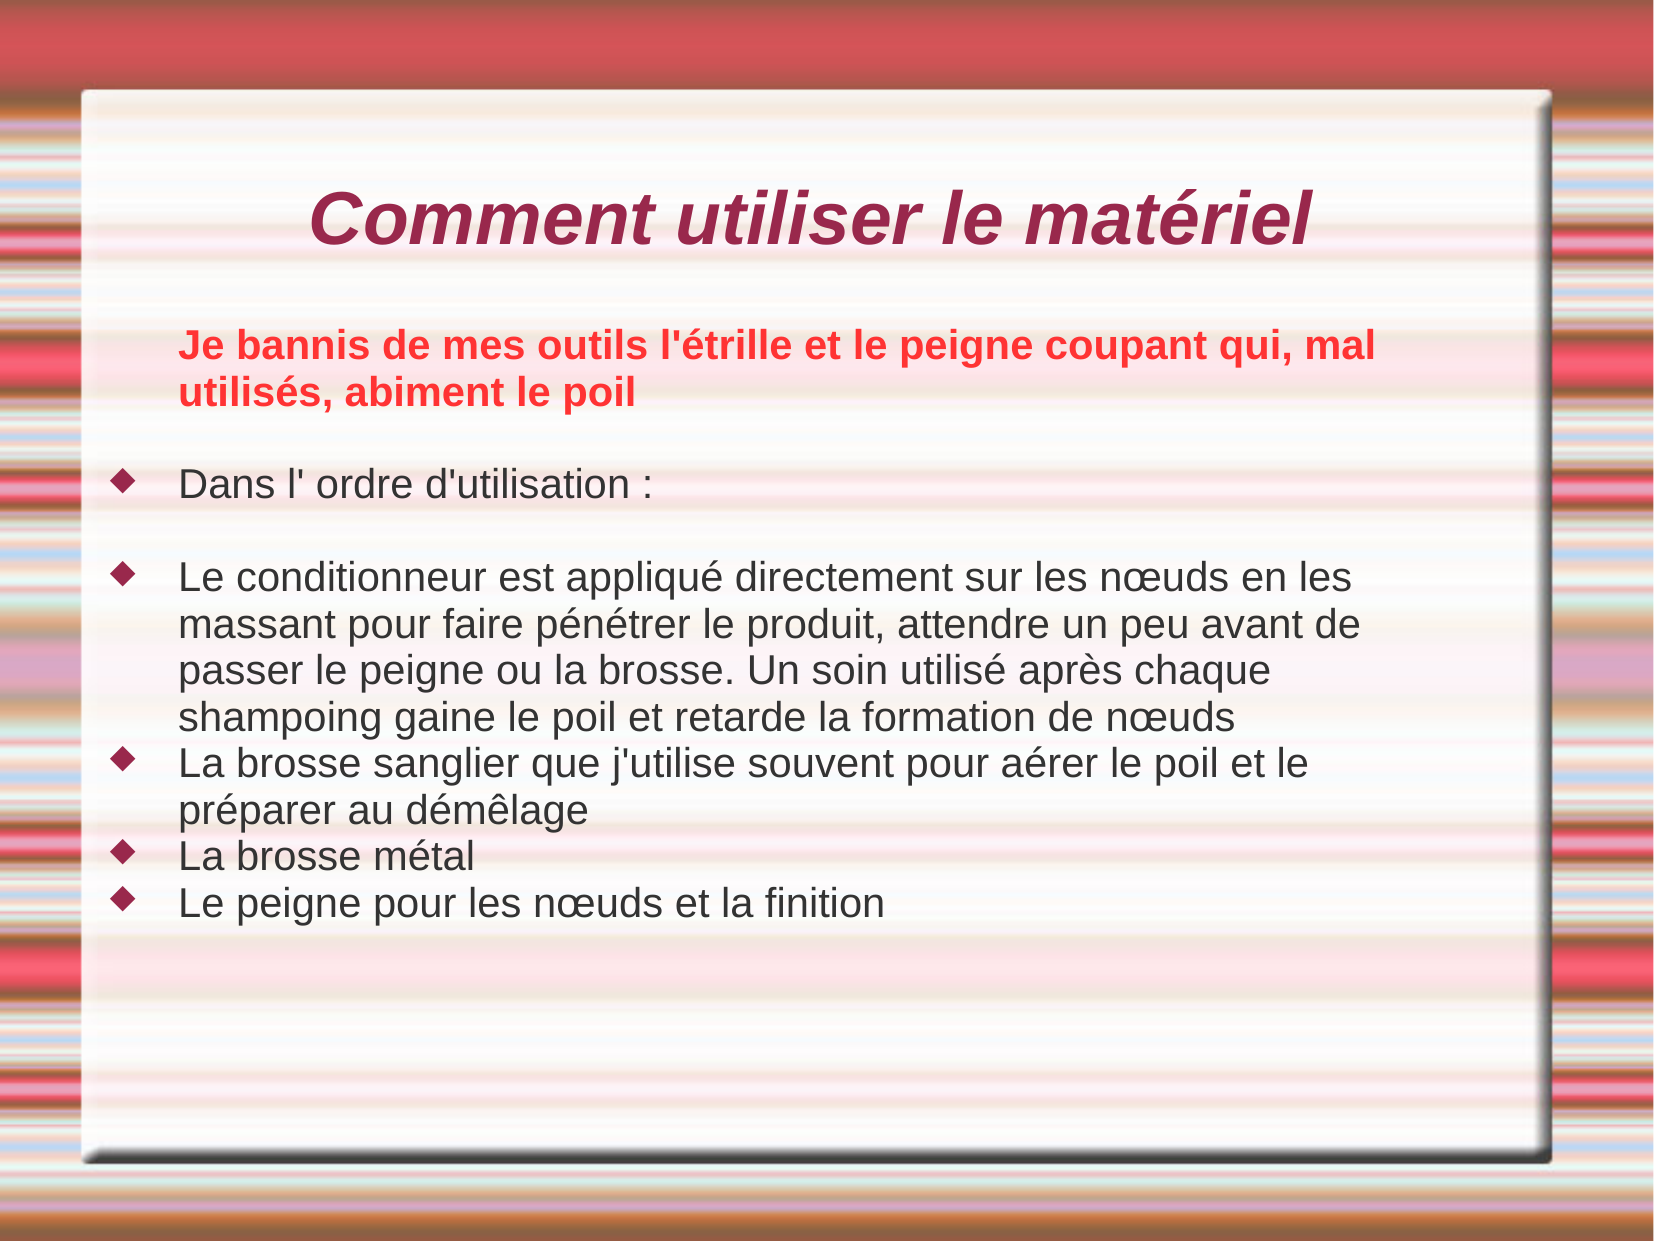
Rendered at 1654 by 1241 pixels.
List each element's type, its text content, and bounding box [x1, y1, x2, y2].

title Comment utiliser le matériel [88, 114, 1534, 322]
picture [0, 0, 1654, 1241]
list Je bannis de mes outils l'étrille et le peigne coupant qui, mal utilisés, abiment le poil Dans l' ordre d'utilisation : Le conditionneur est appliqué directement sur les nœuds en les massant pour faire pénétrer le produit, attendre un peu avant de passer le peigne ou la brosse. Un soin utilisé après chaque shampoing gaine le poil et retarde la formation de nœuds La brosse sanglier que j'utilise souvent pour aérer le poil et le préparer au démêlage La brosse métal Le peigne pour les nœuds et la finition [95, 321, 1477, 1104]
